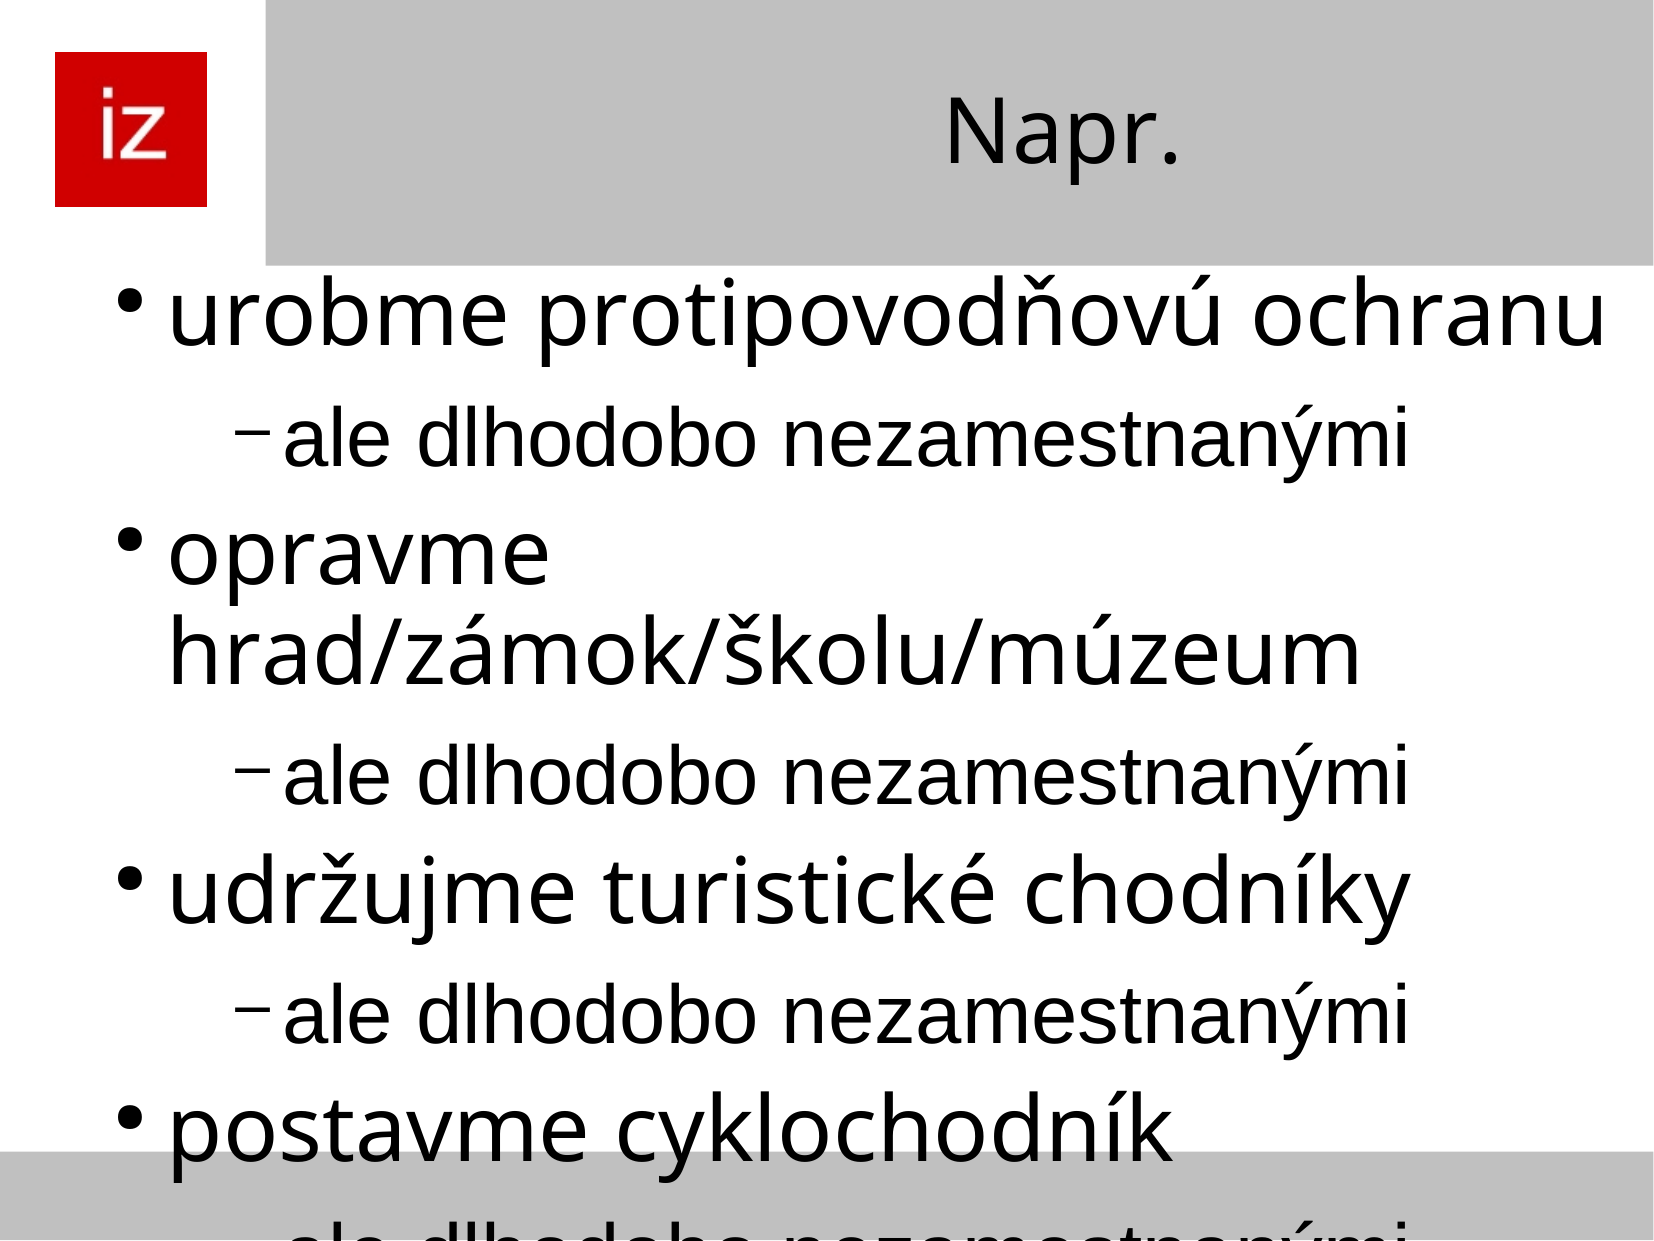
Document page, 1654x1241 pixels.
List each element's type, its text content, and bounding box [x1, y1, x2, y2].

title Napr. [561, 29, 1565, 237]
list urobme protipovodňovú ochranu ale dlhodobo nezamestnanými opravme hrad/zámok/školu/múzeum ale dlhodobo nezamestnanými udržujme turistické chodníky ale dlhodobo nezamestnanými postavme cyklochodník ale dlhodobo nezamestnanými [0, 265, 1654, 1231]
picture [55, 52, 207, 207]
